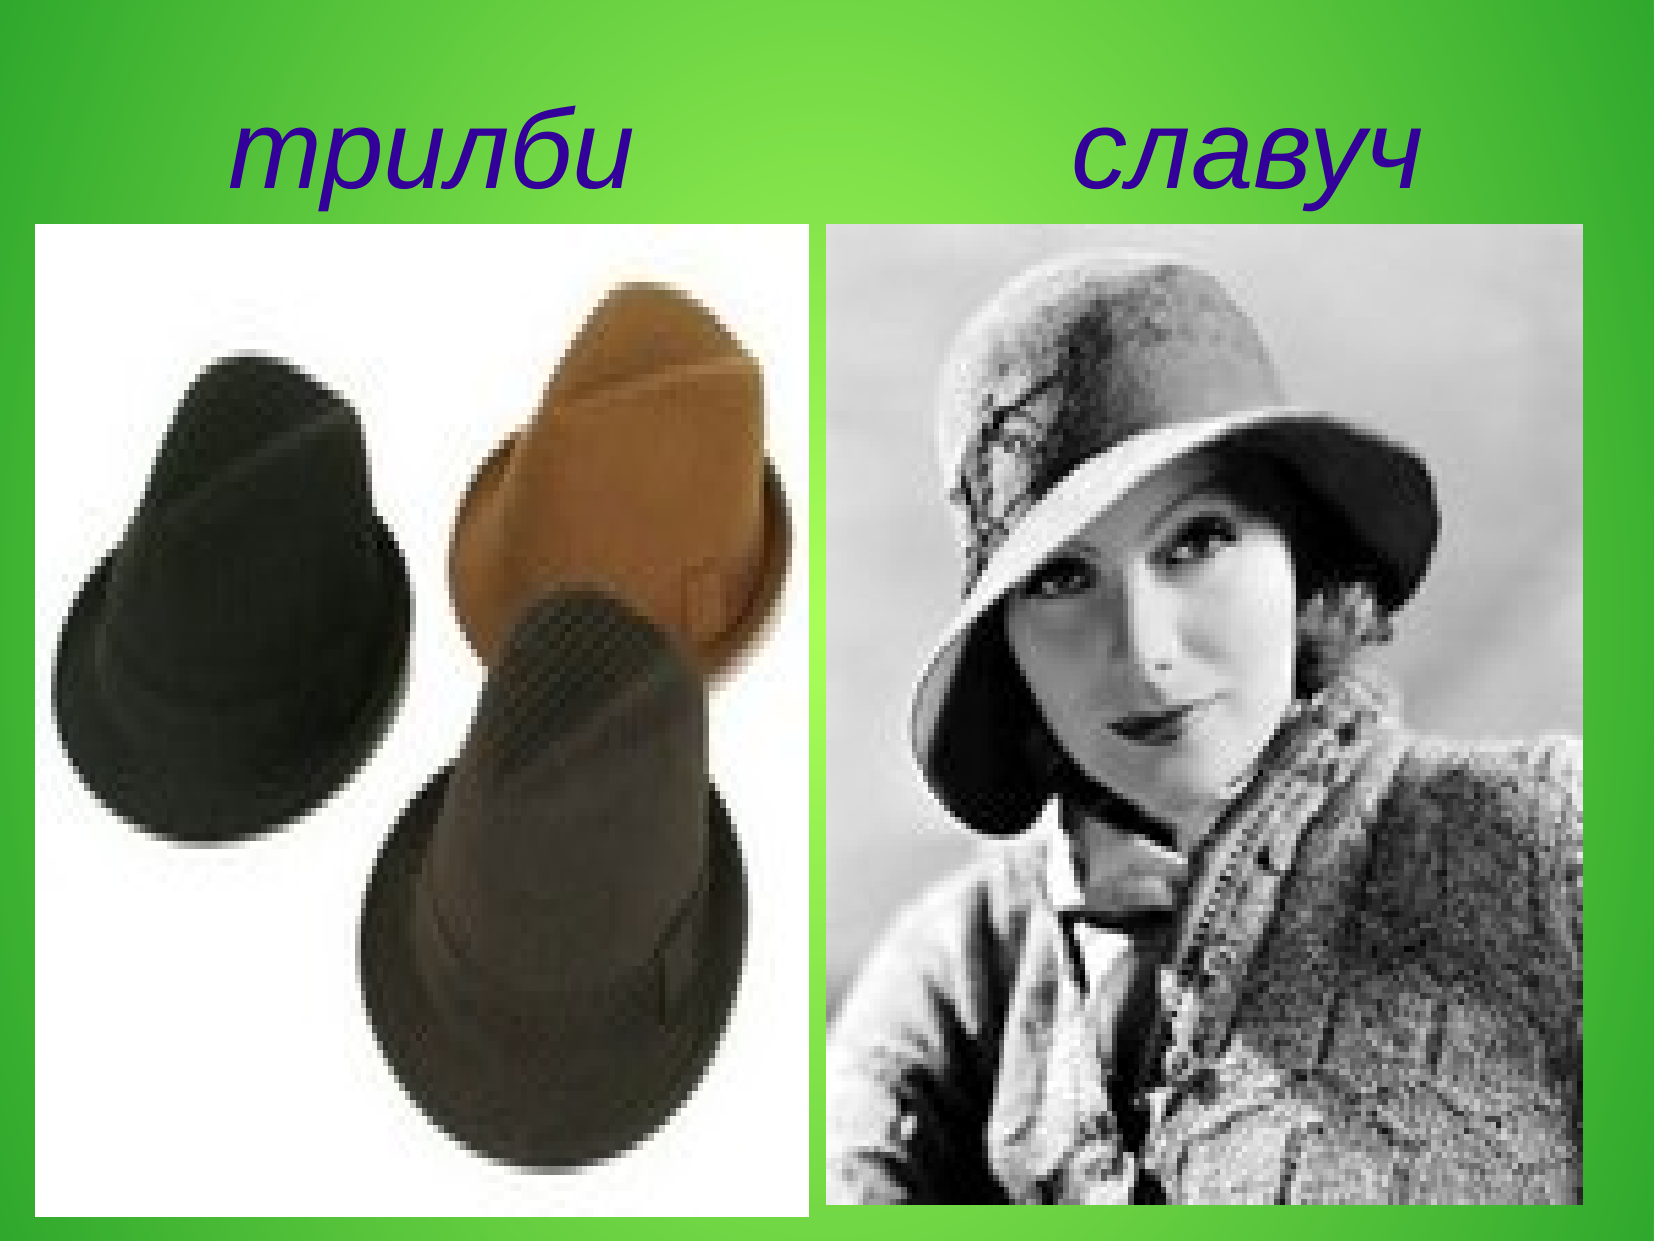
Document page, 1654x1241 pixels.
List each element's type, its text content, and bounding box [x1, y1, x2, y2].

picture [826, 224, 1583, 1205]
title трилби славуч [82, 47, 1571, 252]
picture [35, 224, 809, 1217]
